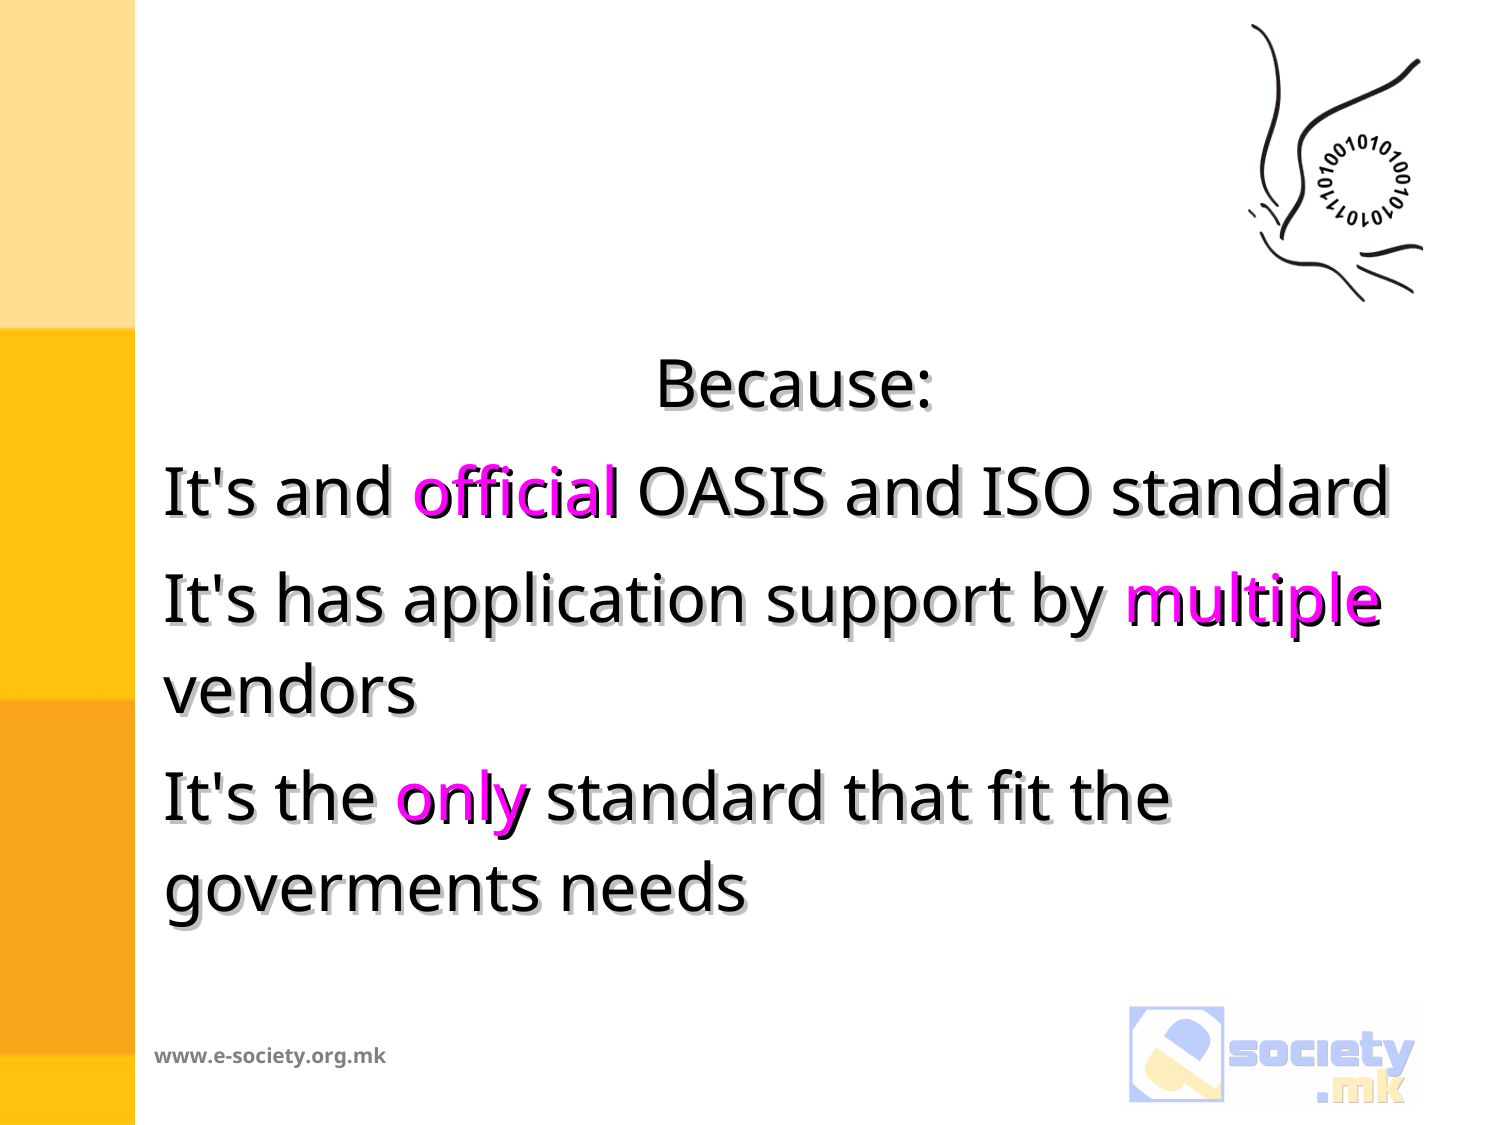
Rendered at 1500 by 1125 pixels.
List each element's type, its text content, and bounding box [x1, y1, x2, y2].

subtitle Because: It's and official OASIS and ISO standard It's has application support by multiple vendors It's the only standard that fit the goverments needs [88, 269, 1425, 998]
picture [1248, 24, 1424, 269]
picture [0, 0, 135, 1125]
